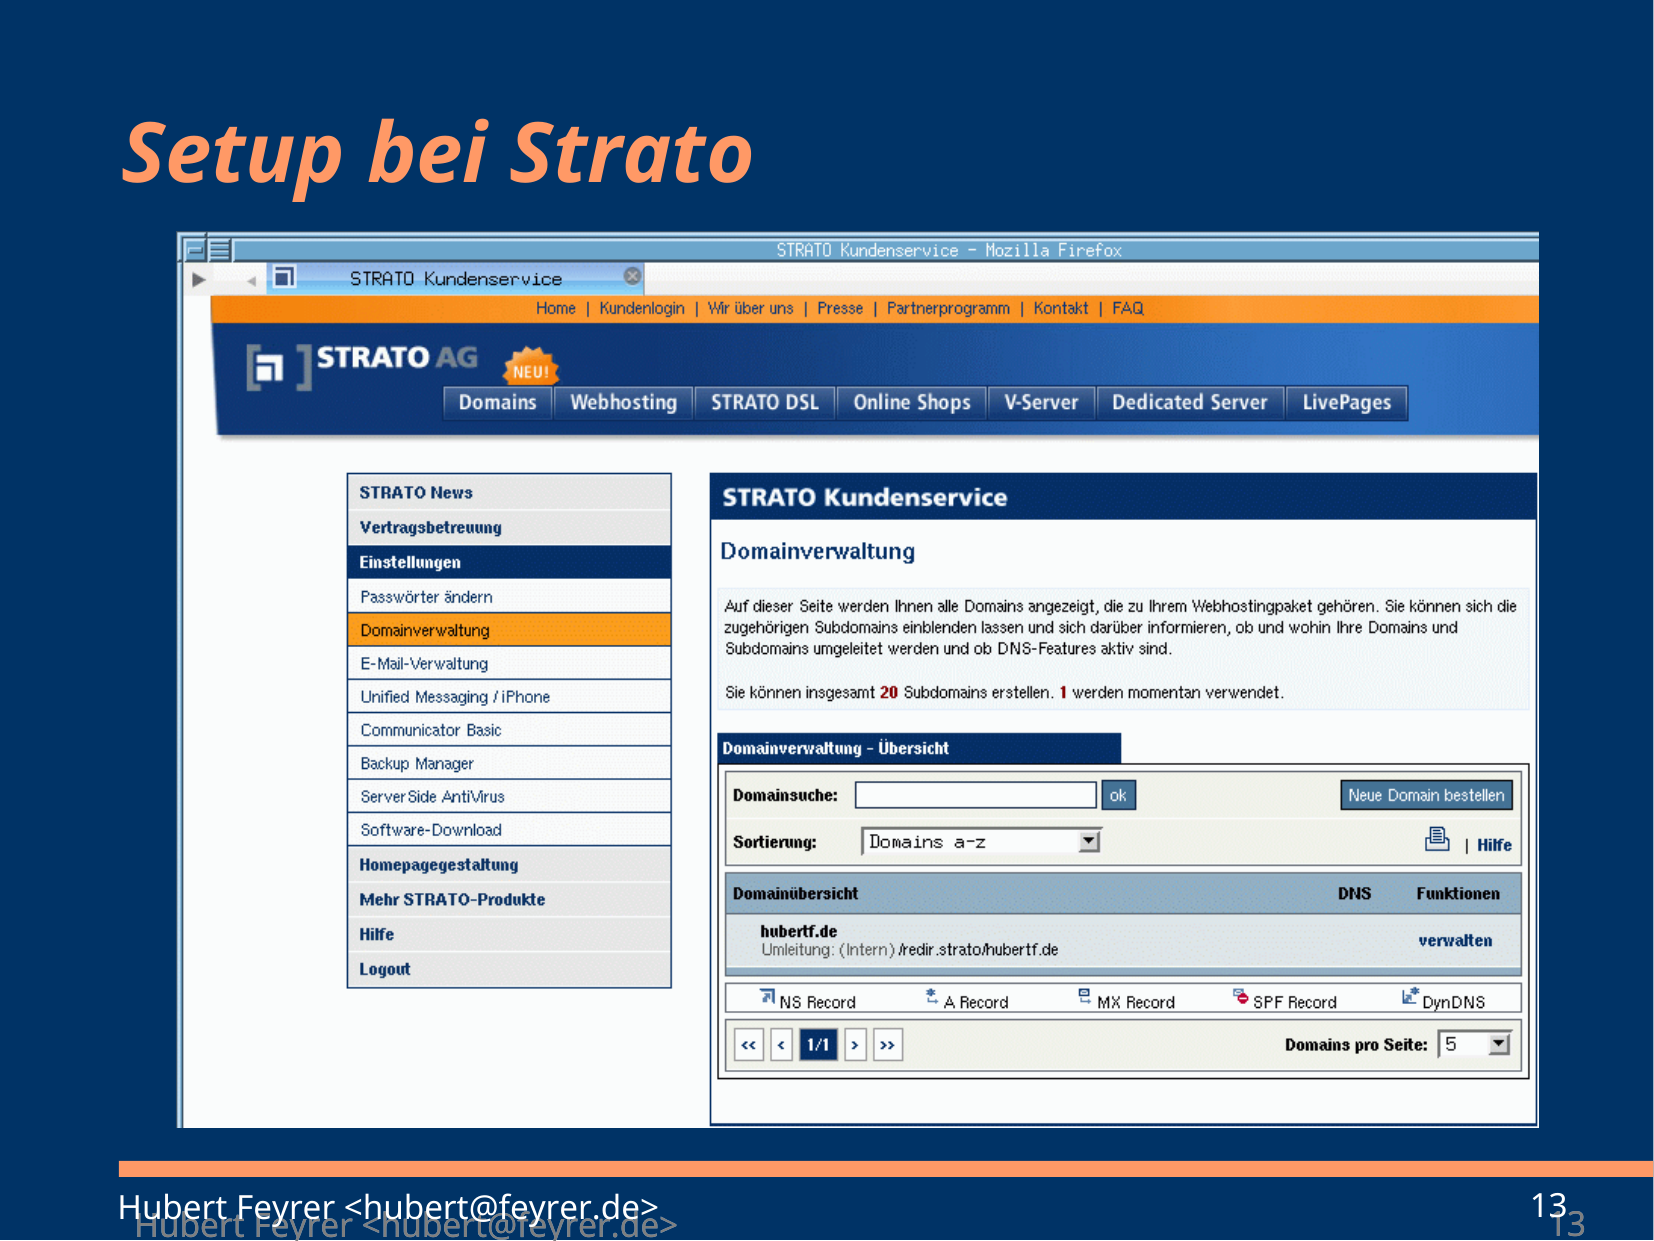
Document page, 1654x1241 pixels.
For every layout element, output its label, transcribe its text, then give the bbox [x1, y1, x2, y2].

title Setup bei Strato [121, 46, 1534, 254]
picture [176, 231, 1539, 1128]
